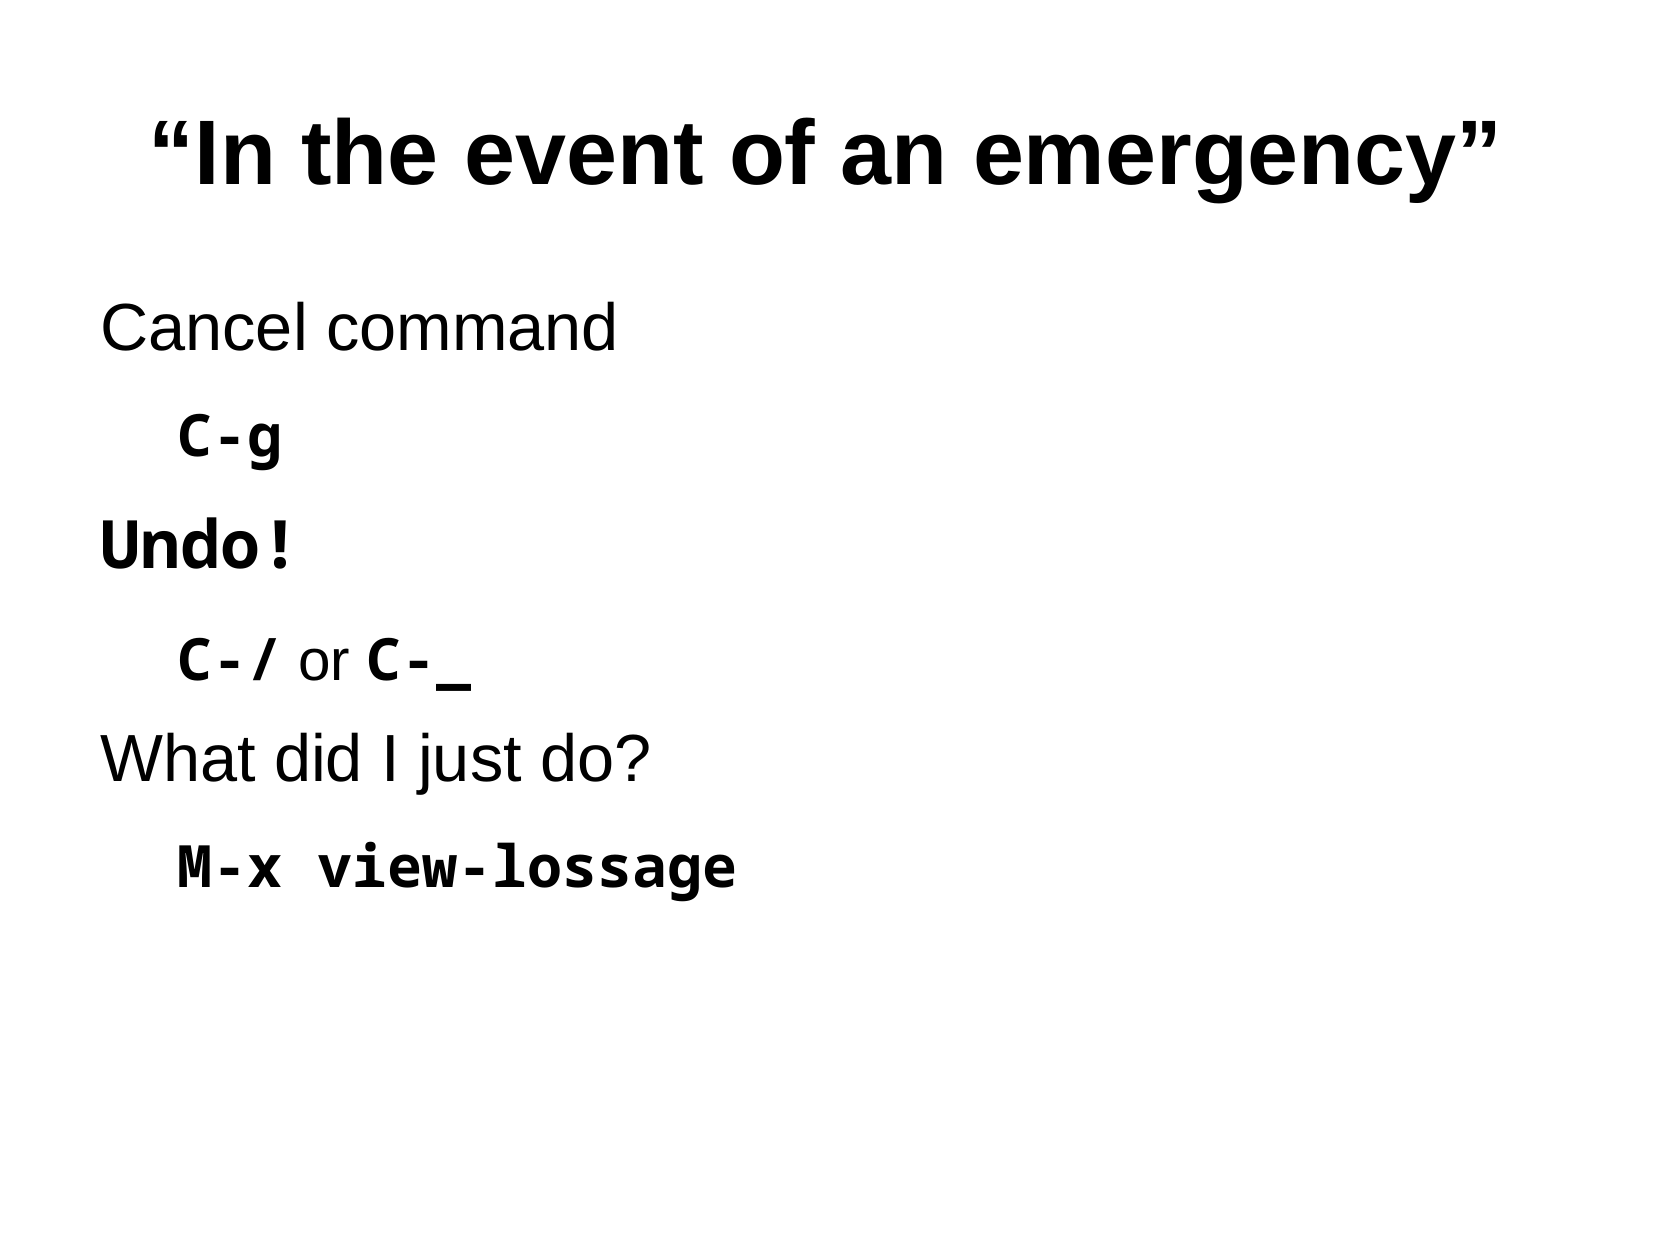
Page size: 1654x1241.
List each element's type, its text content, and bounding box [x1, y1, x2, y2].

list Cancel command C-g Undo! C-/ or C-_ What did I just do? M-x view-lossage [82, 290, 1571, 1109]
title “In the event of an emergency” [82, 49, 1571, 257]
